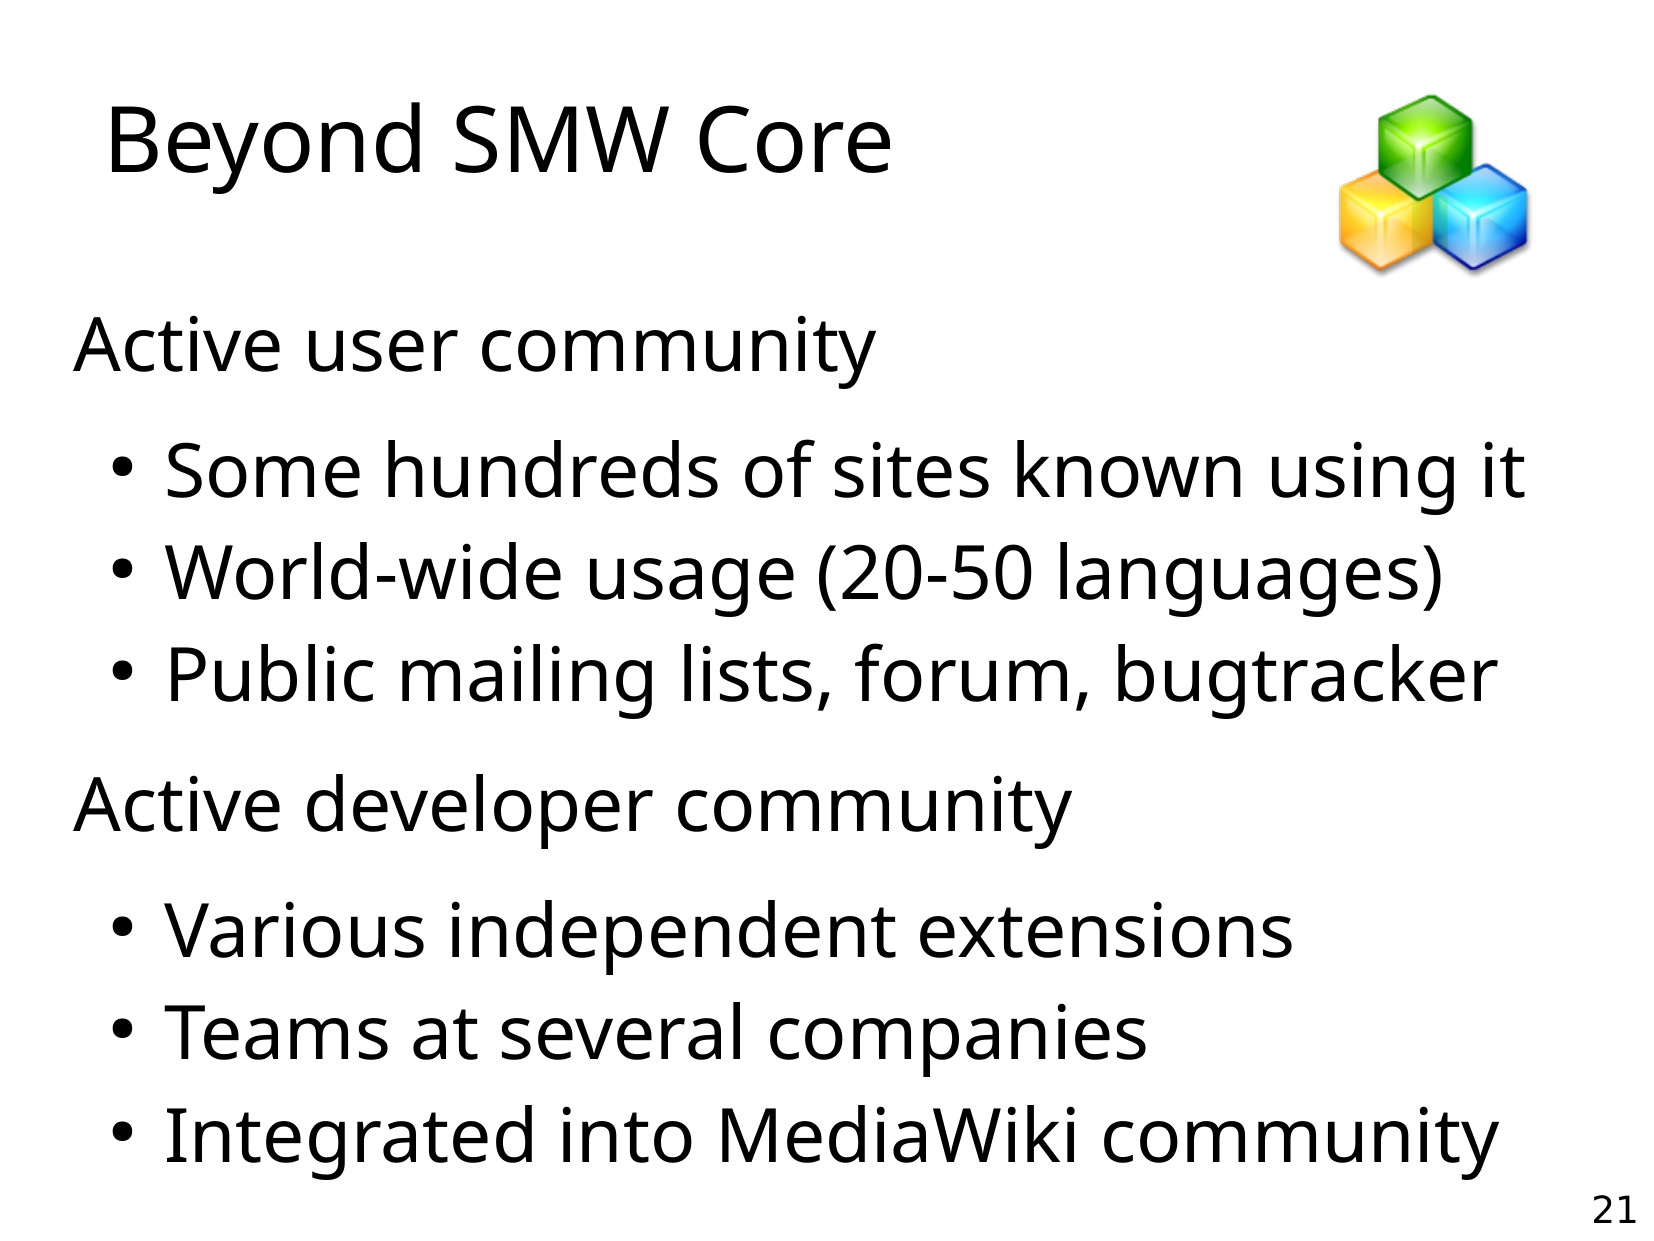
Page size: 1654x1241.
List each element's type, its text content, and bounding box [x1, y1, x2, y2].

text_box Beyond SMW Core [88, 67, 1595, 189]
text_box Active user community Some hundreds of sites known using it World-wide usage (20-50 languages) Public mailing lists, forum, bugtracker [59, 283, 1625, 744]
text_box Active developer community Various independent extensions Teams at several companies Integrated into MediaWiki community [59, 744, 1625, 1132]
picture [1335, 88, 1536, 289]
text_box 21 [1535, 1181, 1654, 1241]
